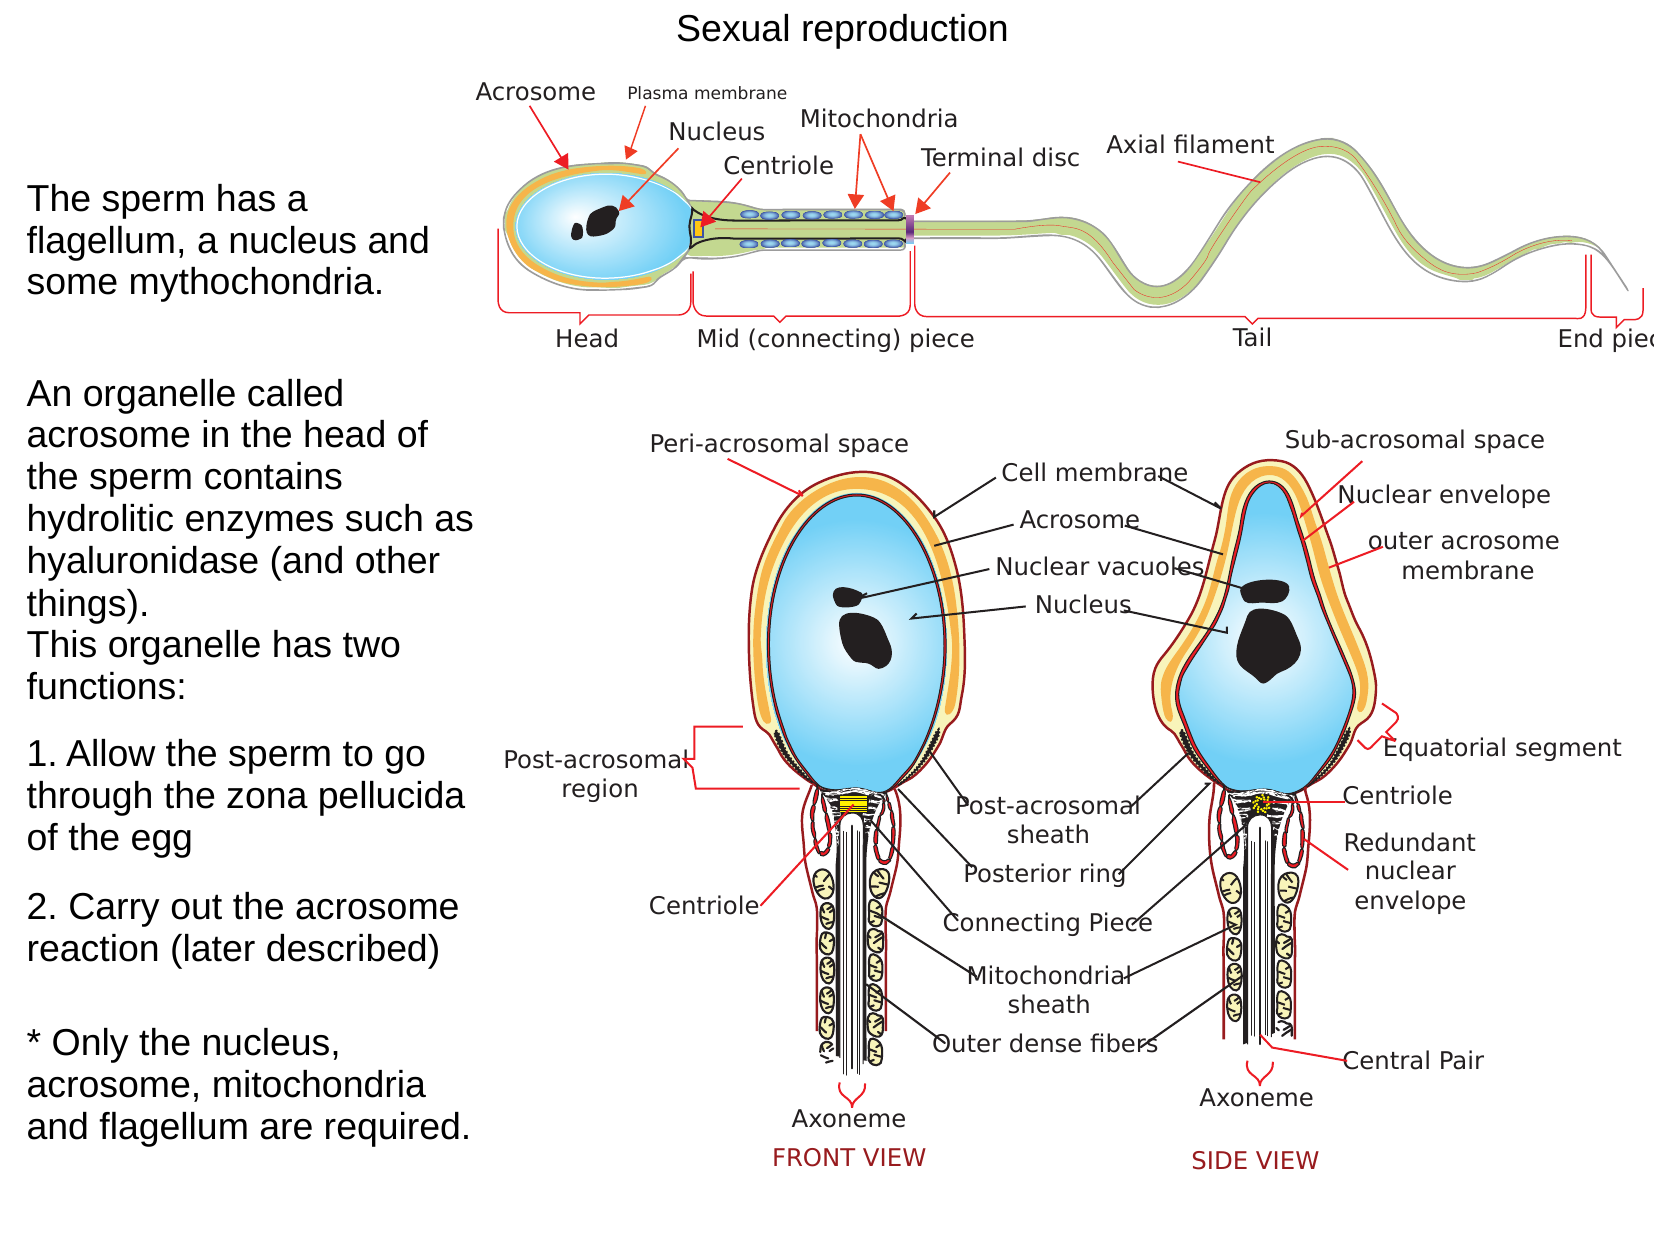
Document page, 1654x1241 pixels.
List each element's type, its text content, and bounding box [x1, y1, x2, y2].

picture [454, 59, 1654, 1182]
text_box * Only the nucleus, acrosome, mitochondria and flagellum are required. [11, 1014, 497, 1156]
text_box The sperm has a flagellum, a nucleus and some mythochondria. [11, 169, 454, 311]
text_box Sexual reproduction [661, 0, 1052, 59]
text_box An organelle called acrosome in the head of the sperm contains hydrolitic enzymes such as hyaluronidase (and other things). This organelle has two functions: [11, 364, 497, 724]
text_box 1. Allow the sperm to go through the zona pellucida of the egg [11, 724, 497, 866]
text_box 2. Carry out the acrosome reaction (later described) [11, 878, 497, 978]
